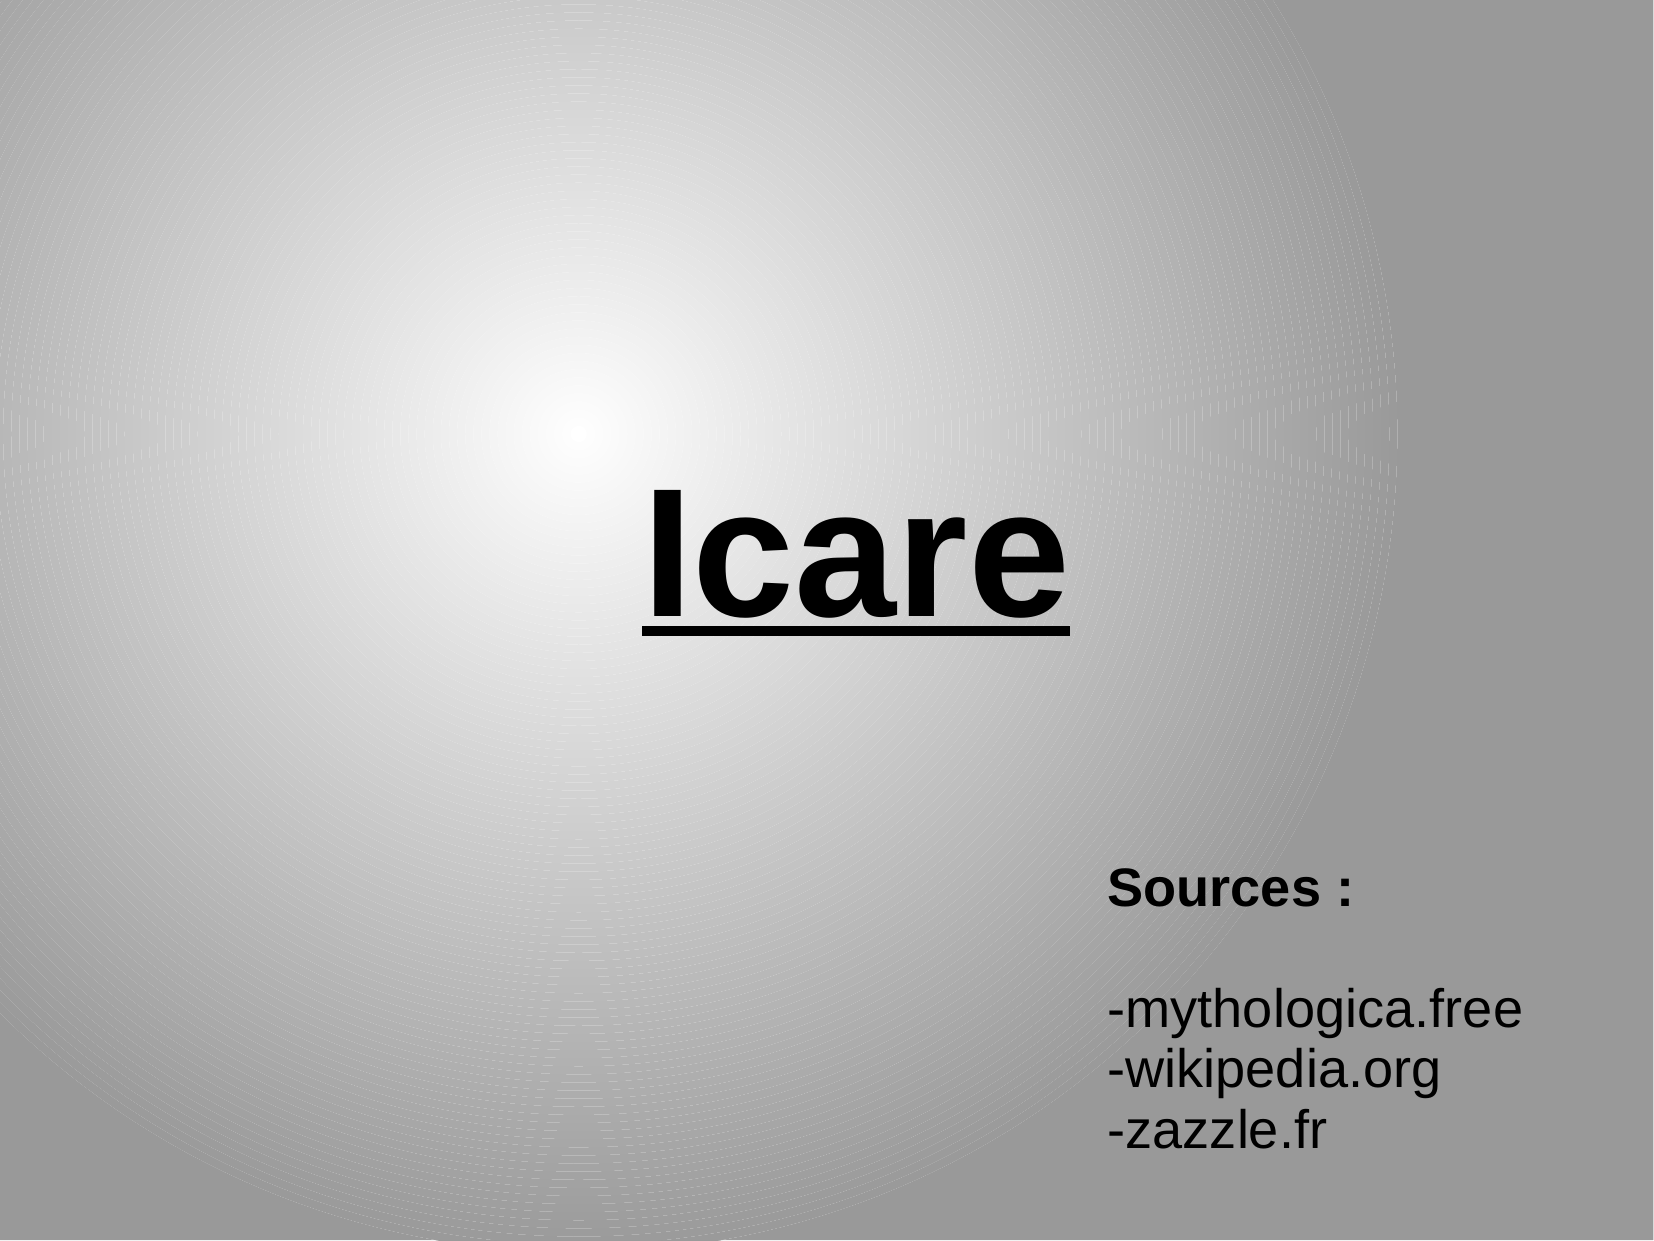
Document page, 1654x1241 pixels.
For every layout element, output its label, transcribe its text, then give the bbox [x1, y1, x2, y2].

text_box Sources : -mythologica.free -wikipedia.org -zazzle.fr [1092, 849, 1654, 1241]
text_box Icare [265, 442, 1447, 663]
